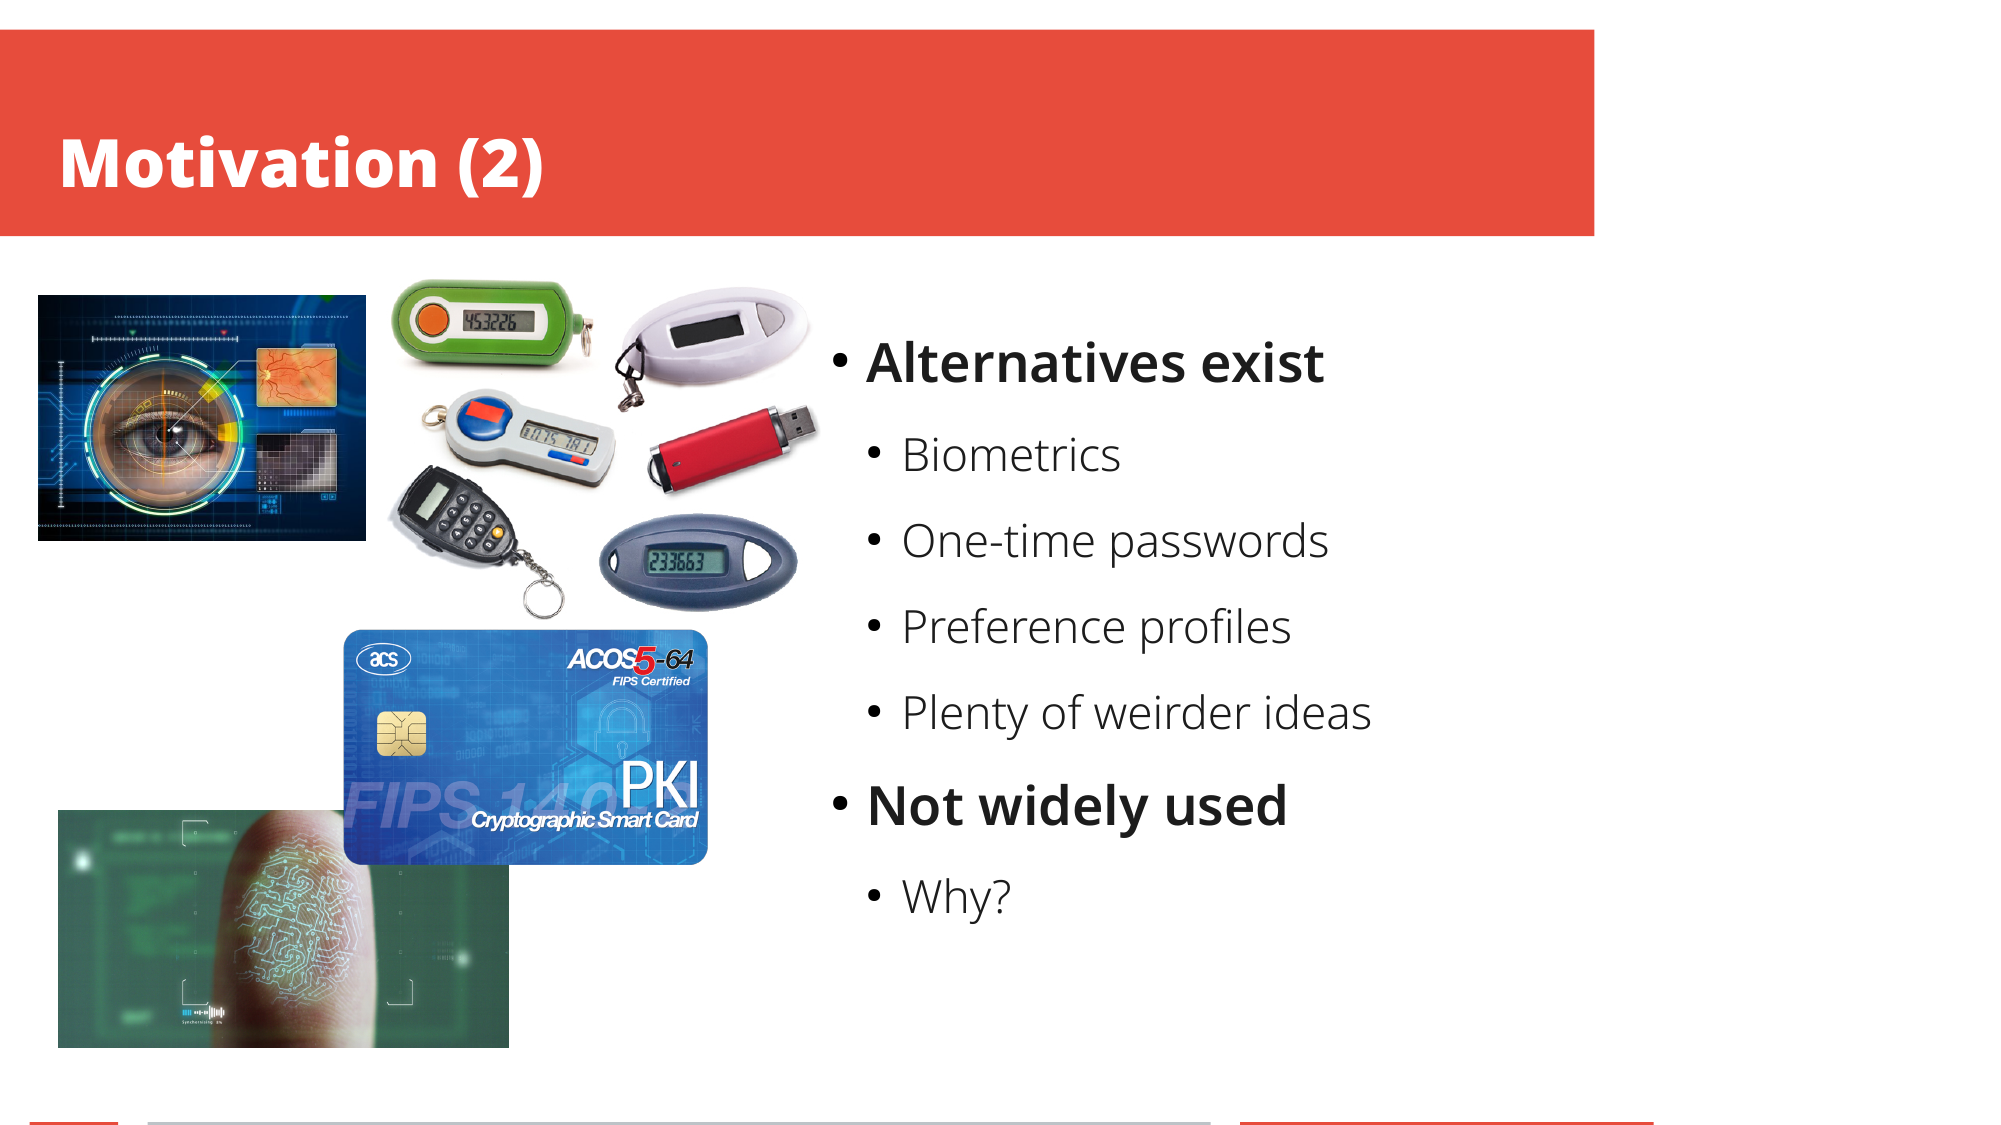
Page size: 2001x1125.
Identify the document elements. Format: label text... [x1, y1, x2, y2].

list Alternatives exist Biometrics One-time passwords Preference profiles Plenty of weirder ideas Not widely used Why? [830, 324, 1566, 1093]
title Motivation (2) [59, 59, 1595, 207]
picture [38, 265, 831, 1048]
